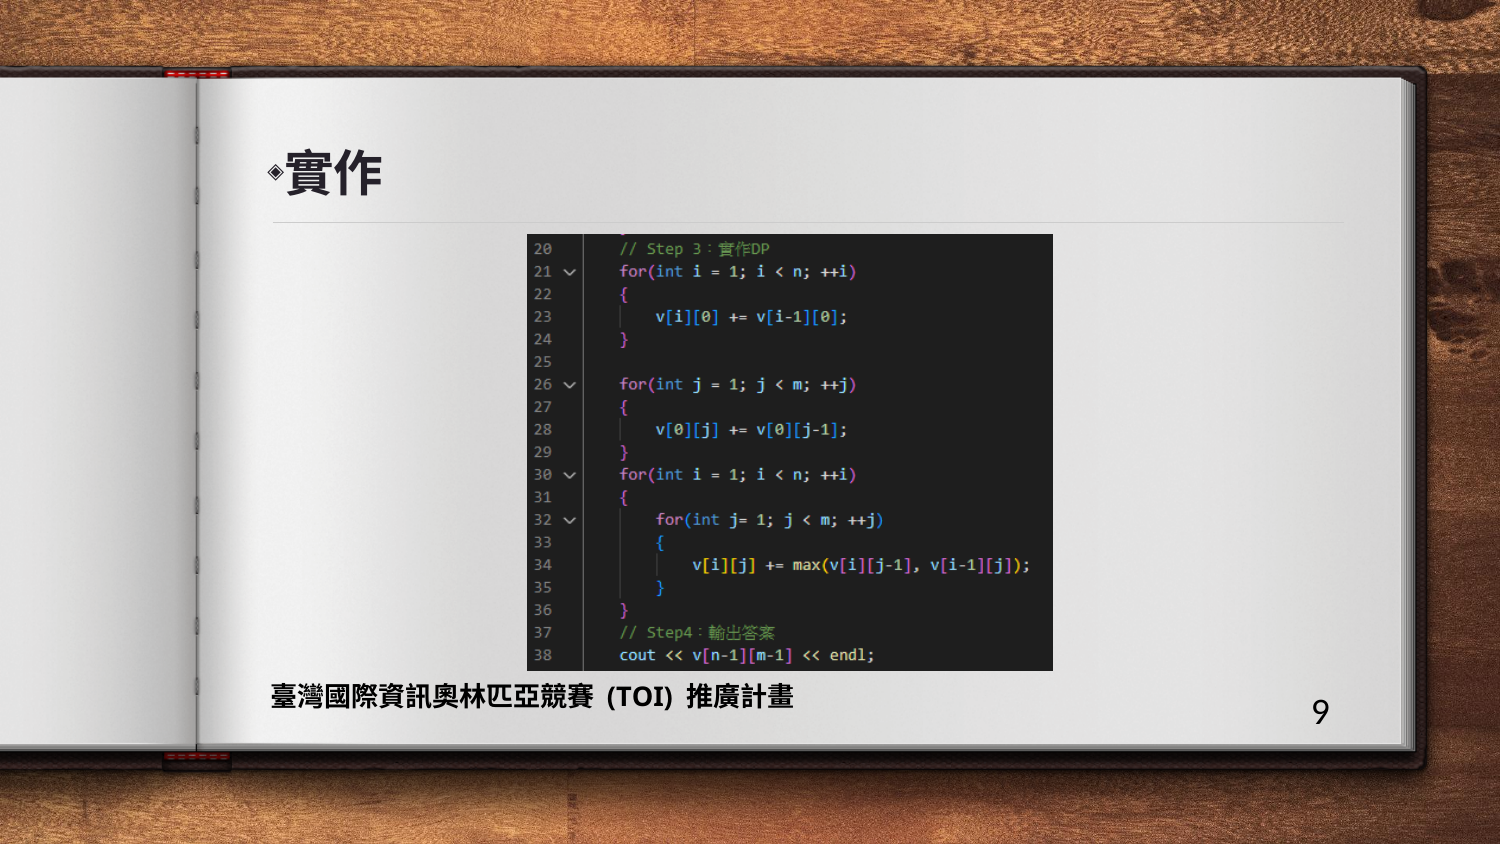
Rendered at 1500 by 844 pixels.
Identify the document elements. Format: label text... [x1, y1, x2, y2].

text_box [1295, 672, 1386, 737]
picture [527, 234, 1053, 671]
list 實作 [252, 126, 1194, 216]
